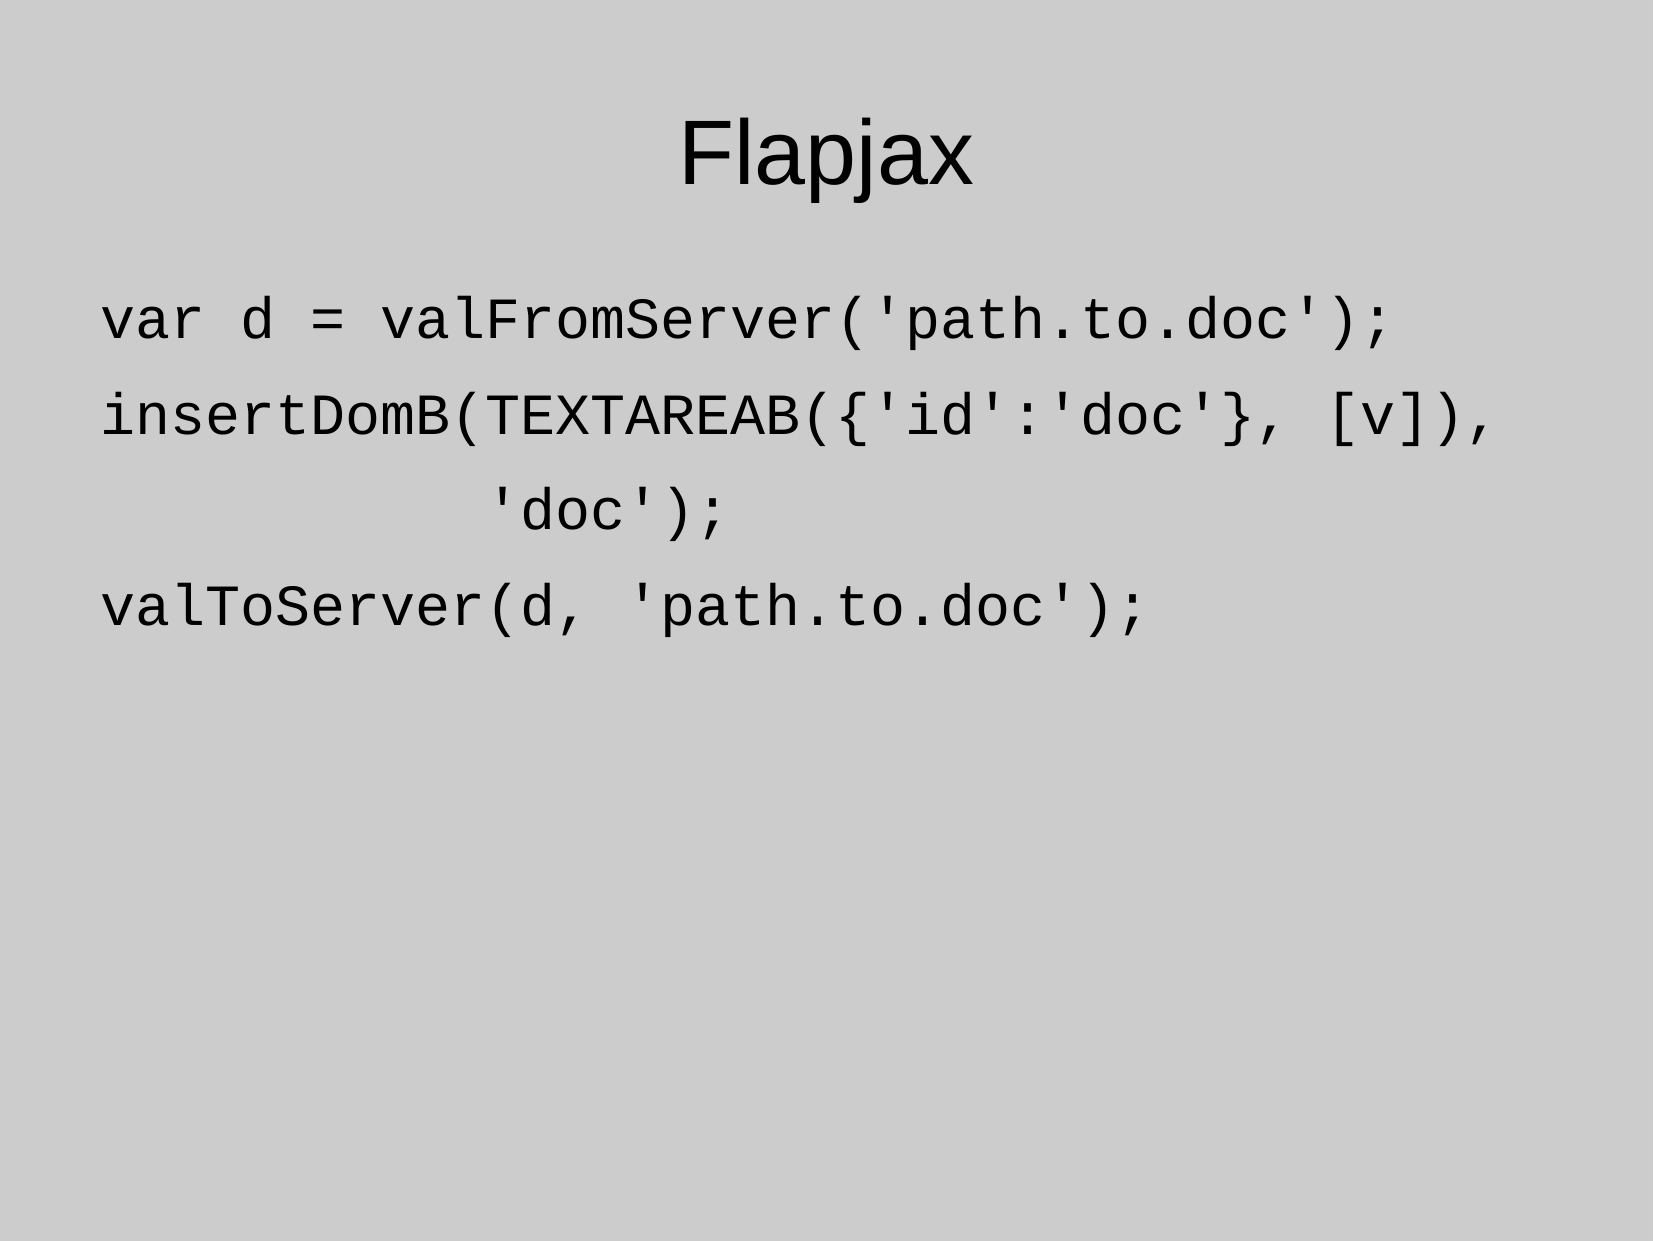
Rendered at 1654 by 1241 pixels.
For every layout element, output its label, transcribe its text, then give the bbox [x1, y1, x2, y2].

title Flapjax [82, 49, 1571, 257]
list var d = valFromServer('path.to.doc'); insertDomB(TEXTAREAB({'id':'doc'}, [v]), 'doc'); valToServer(d, 'path.to.doc'); [82, 290, 1571, 1109]
